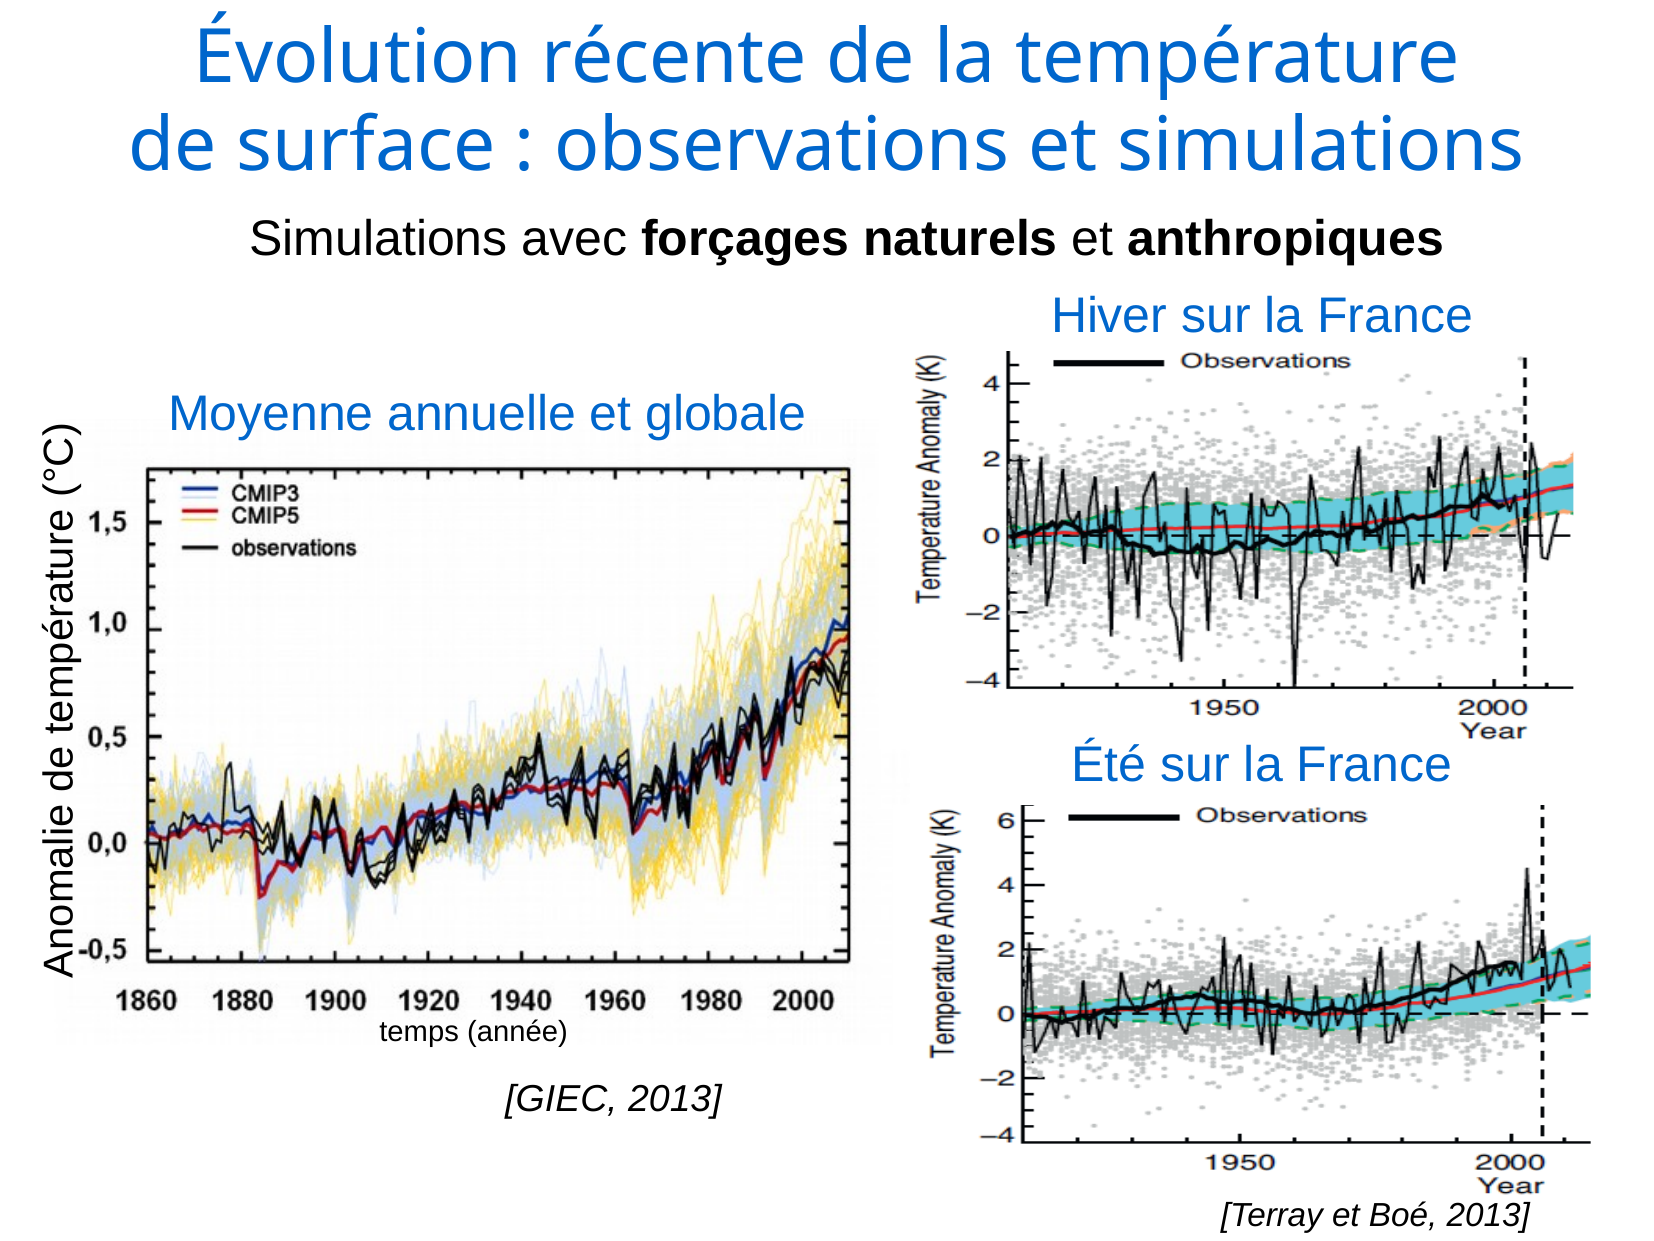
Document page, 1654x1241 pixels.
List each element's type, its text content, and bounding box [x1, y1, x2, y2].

text_box Moyenne annuelle et globale [142, 373, 832, 452]
text_box Simulations avec forçages naturels et anthropiques [137, 198, 1557, 274]
text_box Anomalie de température (°C) [27, 396, 136, 996]
text_box temps (année) [293, 1008, 655, 1056]
picture [54, 351, 1591, 1197]
text_box [Terray et Boé, 2013] [1205, 1185, 1645, 1241]
text_box Hiver sur la France [917, 274, 1607, 350]
text_box [GIEC, 2013] [490, 1066, 862, 1133]
text_box Évolution récente de la température de surface : observations et simulations [0, 2, 1654, 193]
text_box Été sur la France [917, 723, 1607, 799]
